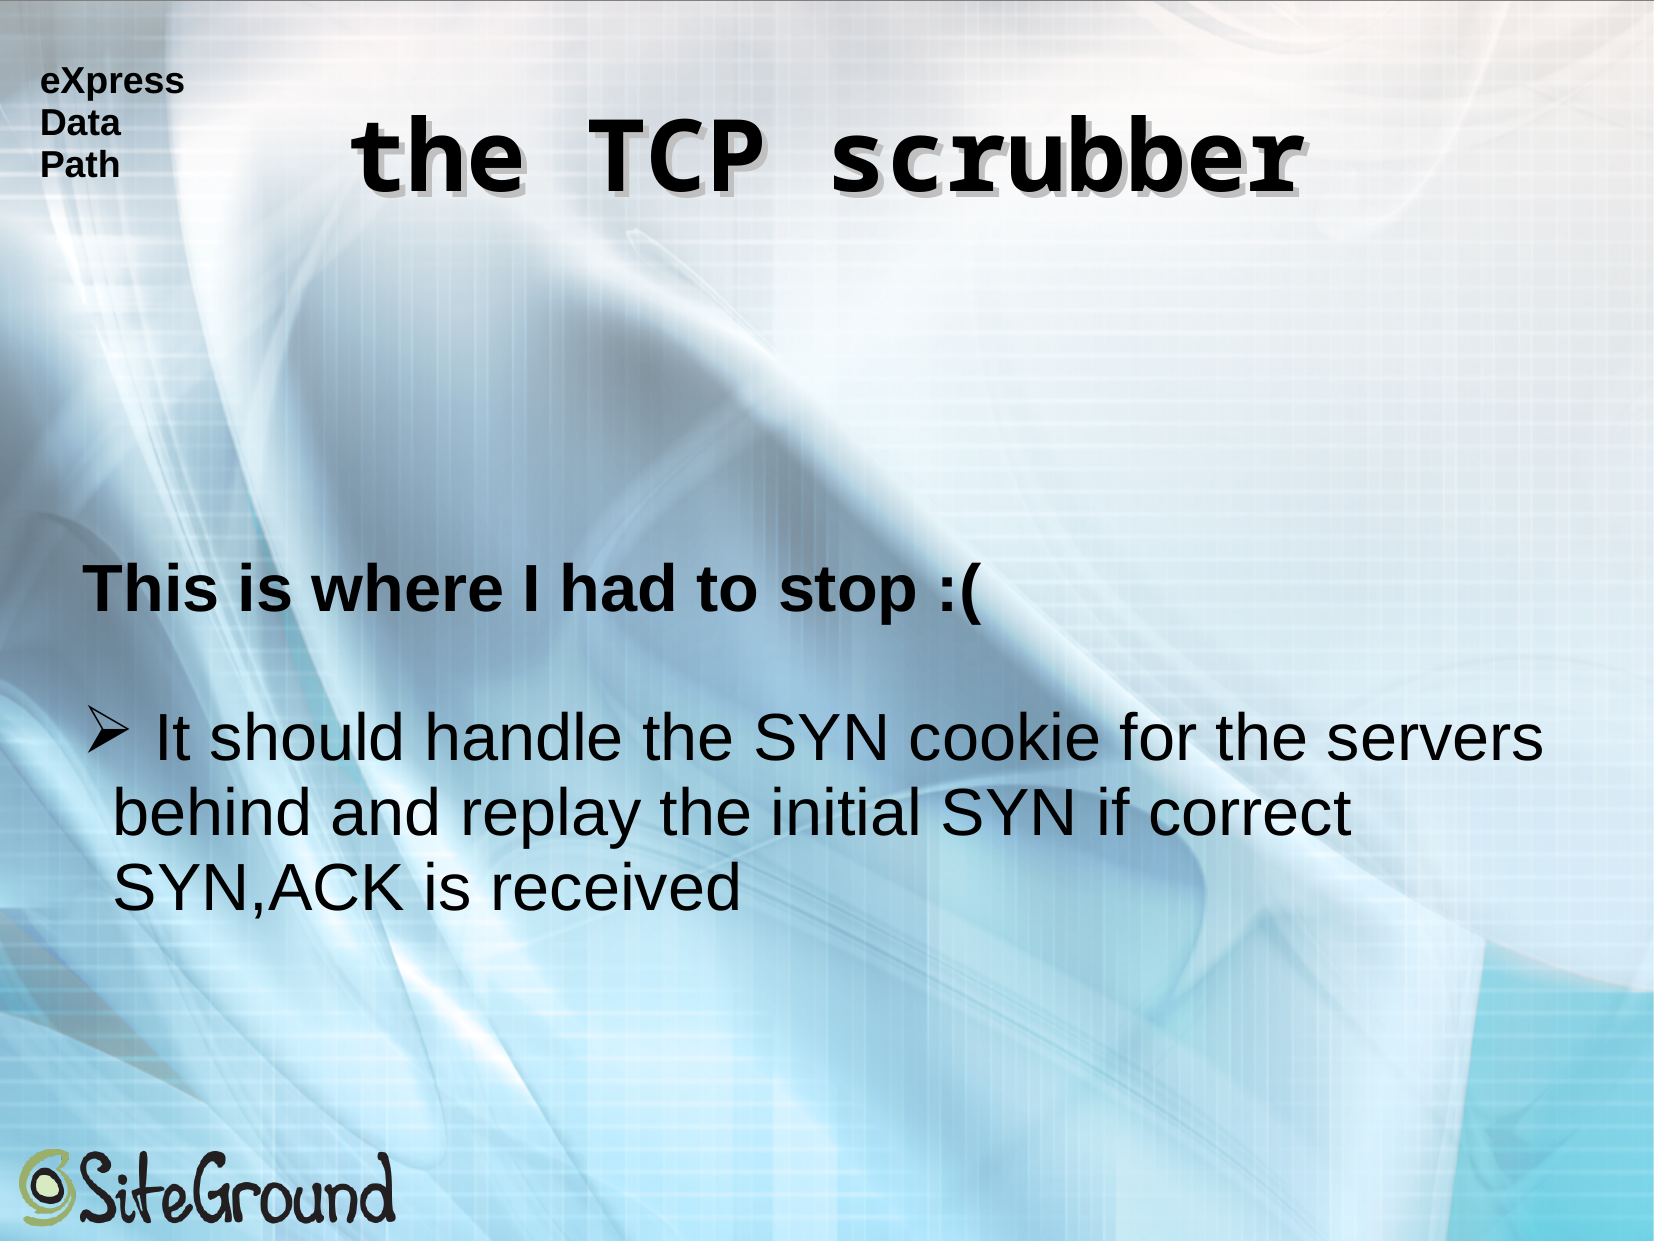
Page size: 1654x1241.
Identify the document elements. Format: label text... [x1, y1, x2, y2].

title the TCP scrubber [82, 49, 1571, 257]
picture [15, 1145, 396, 1233]
subtitle This is where I had to stop :( It should handle the SYN cookie for the servers behind and replay the initial SYN if correct SYN,ACK is received [82, 290, 1571, 1185]
text_box eXpress Data Path [24, 51, 203, 193]
